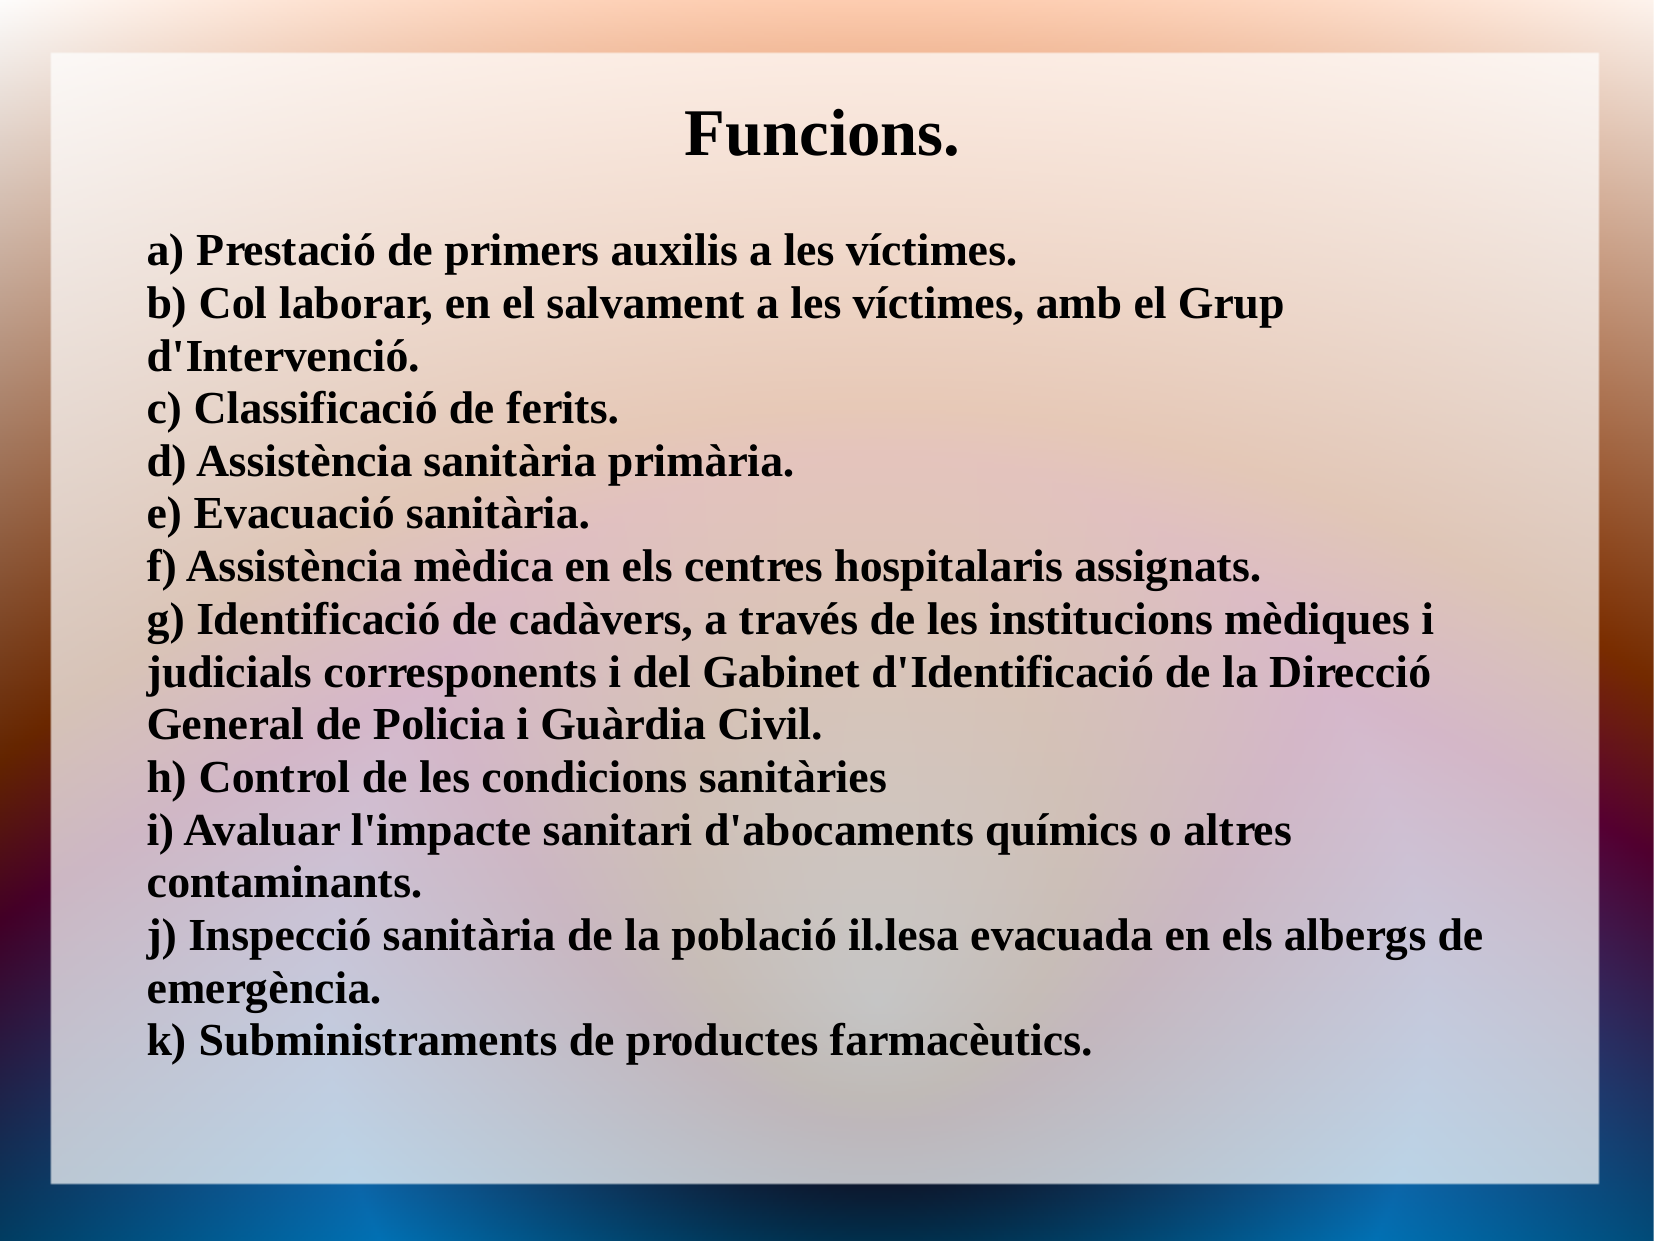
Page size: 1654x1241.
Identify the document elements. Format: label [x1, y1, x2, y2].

chart [145, 93, 1517, 1111]
picture [0, 0, 1654, 1241]
